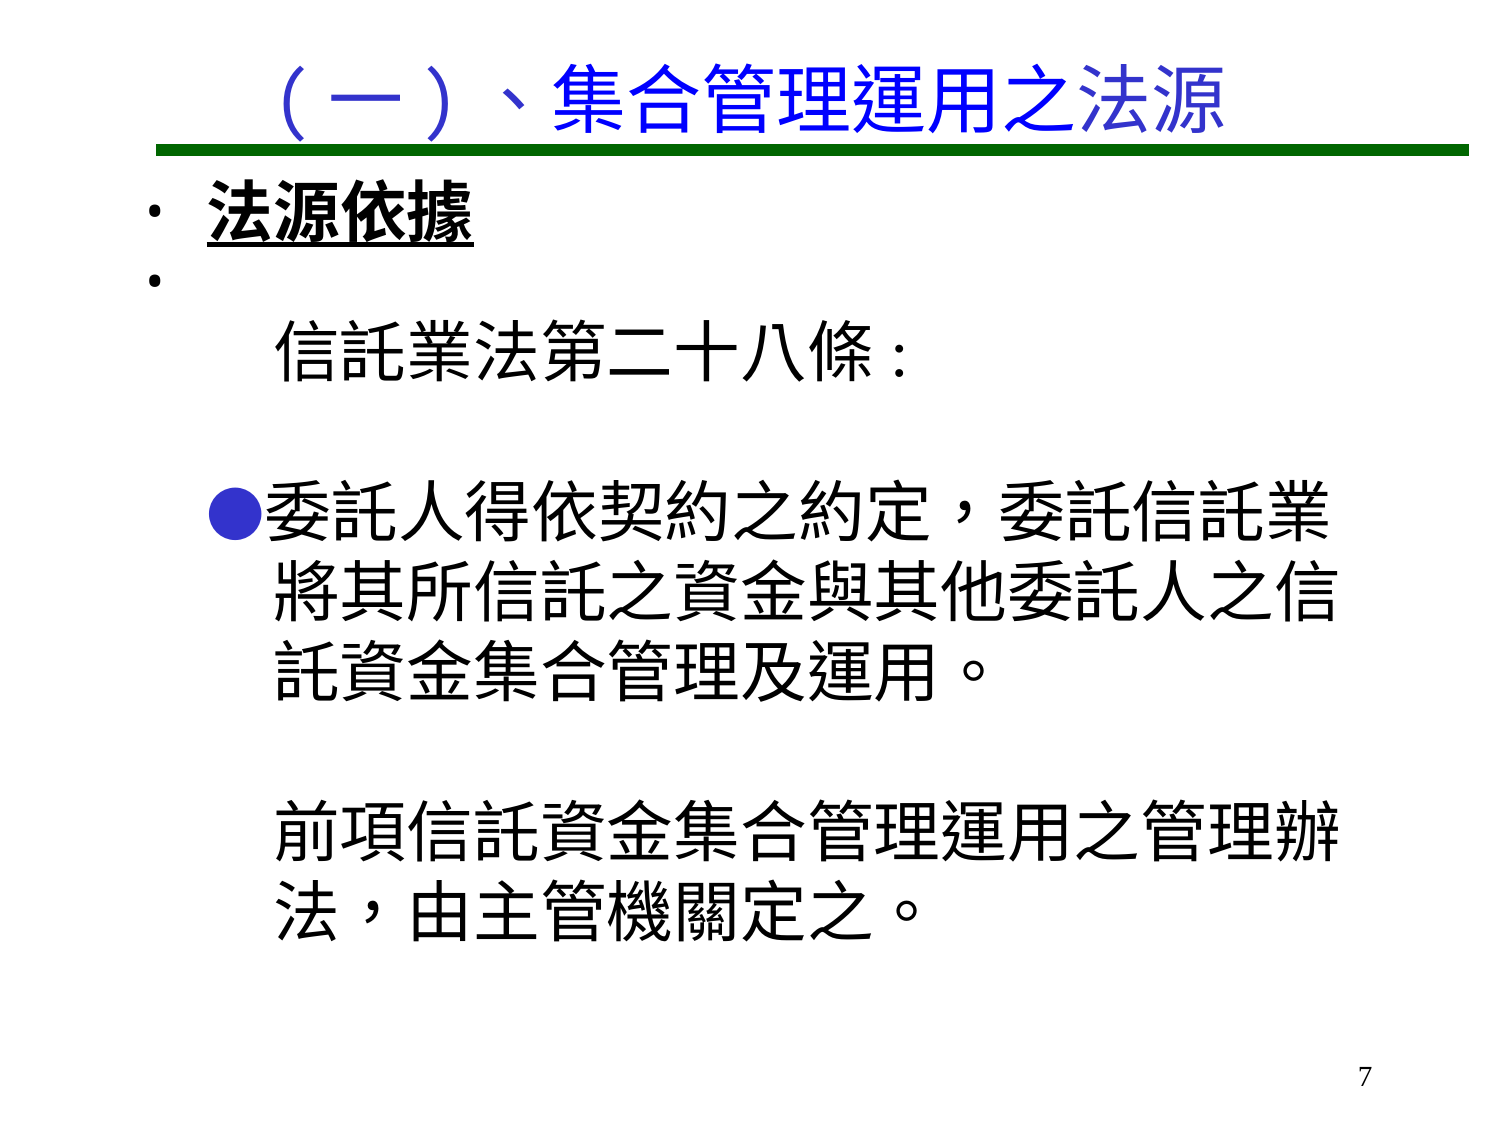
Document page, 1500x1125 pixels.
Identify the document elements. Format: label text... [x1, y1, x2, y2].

text_box <編號> [1074, 1049, 1388, 1100]
text_box (一)、集合管理運用之法源 [112, 0, 1388, 150]
text_box 法源依據 信託業法第二十八條: ●委託人得依契約之約定，委託信託業 將其所信託之資金與其他委託人之信 託資金集合管理及運用。 前項信託資金集合管理運用之管理辦 法，由主管機關定之。 [124, 162, 1389, 1125]
